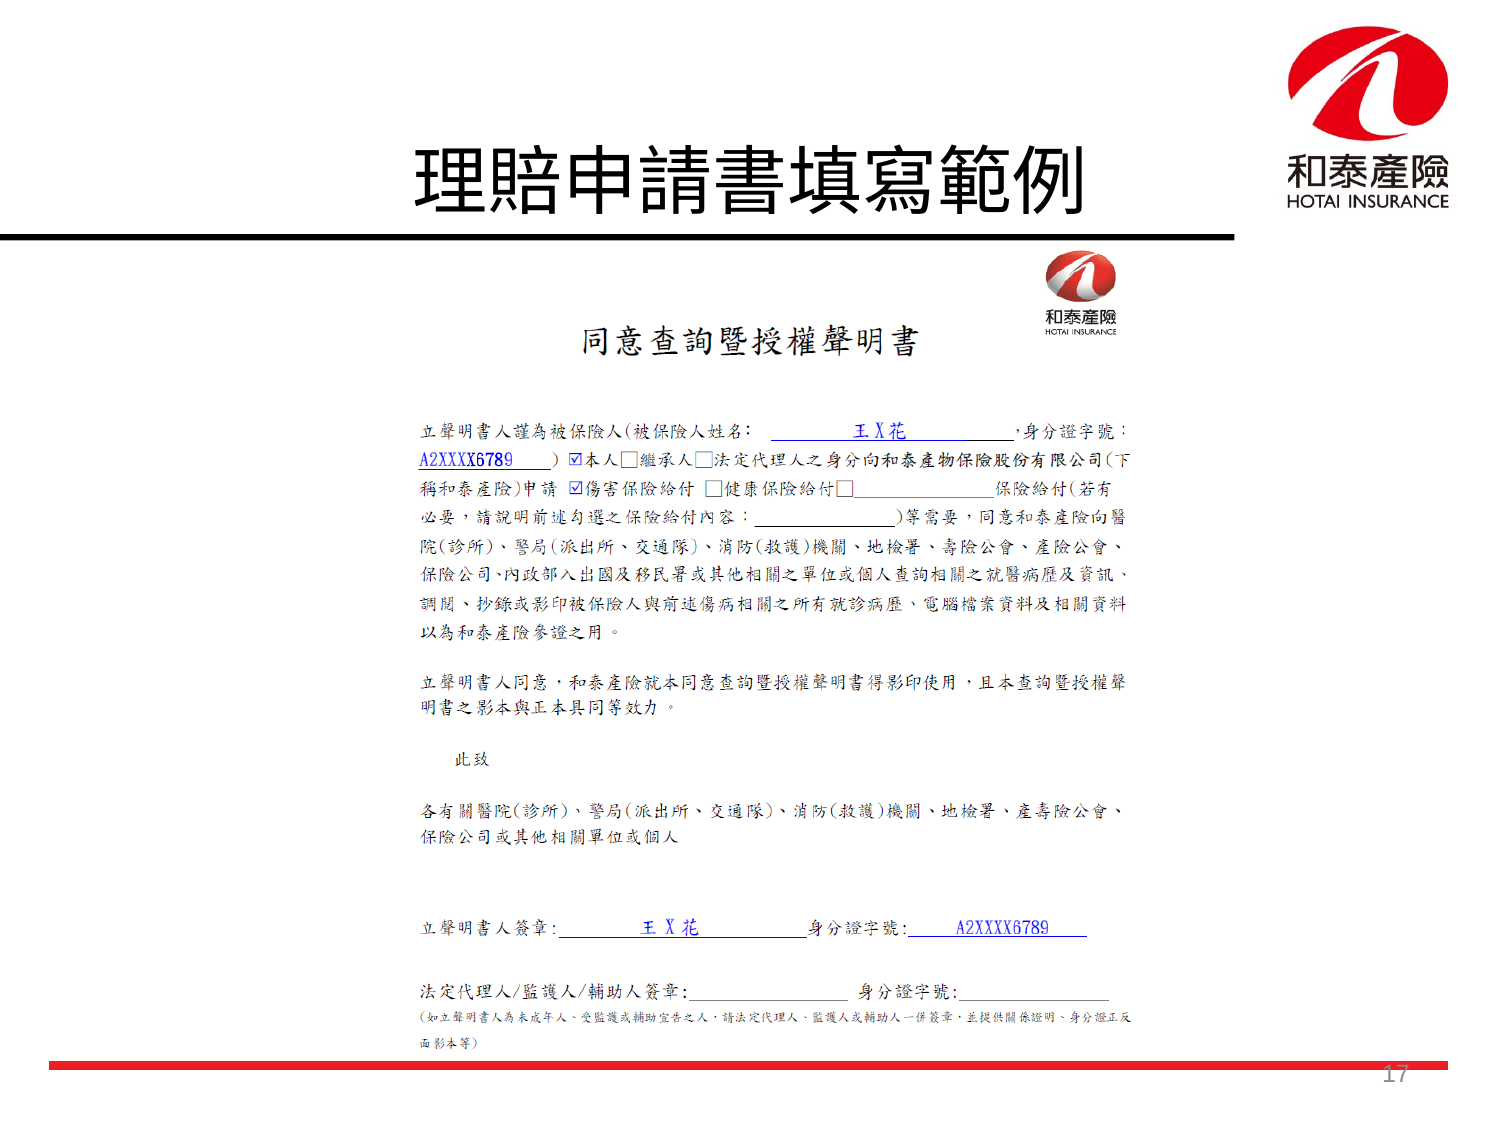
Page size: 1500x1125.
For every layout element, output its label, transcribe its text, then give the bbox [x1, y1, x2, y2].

picture [1256, 5, 1478, 227]
picture [1425, 1061, 1448, 1070]
list 理賠申請書填寫範例 [182, 120, 1318, 238]
picture [49, 1061, 75, 1070]
slide_number <number> [1074, 1042, 1425, 1103]
picture [425, 1061, 1074, 1070]
slide_number [75, 1042, 425, 1103]
picture [326, 243, 1174, 1056]
